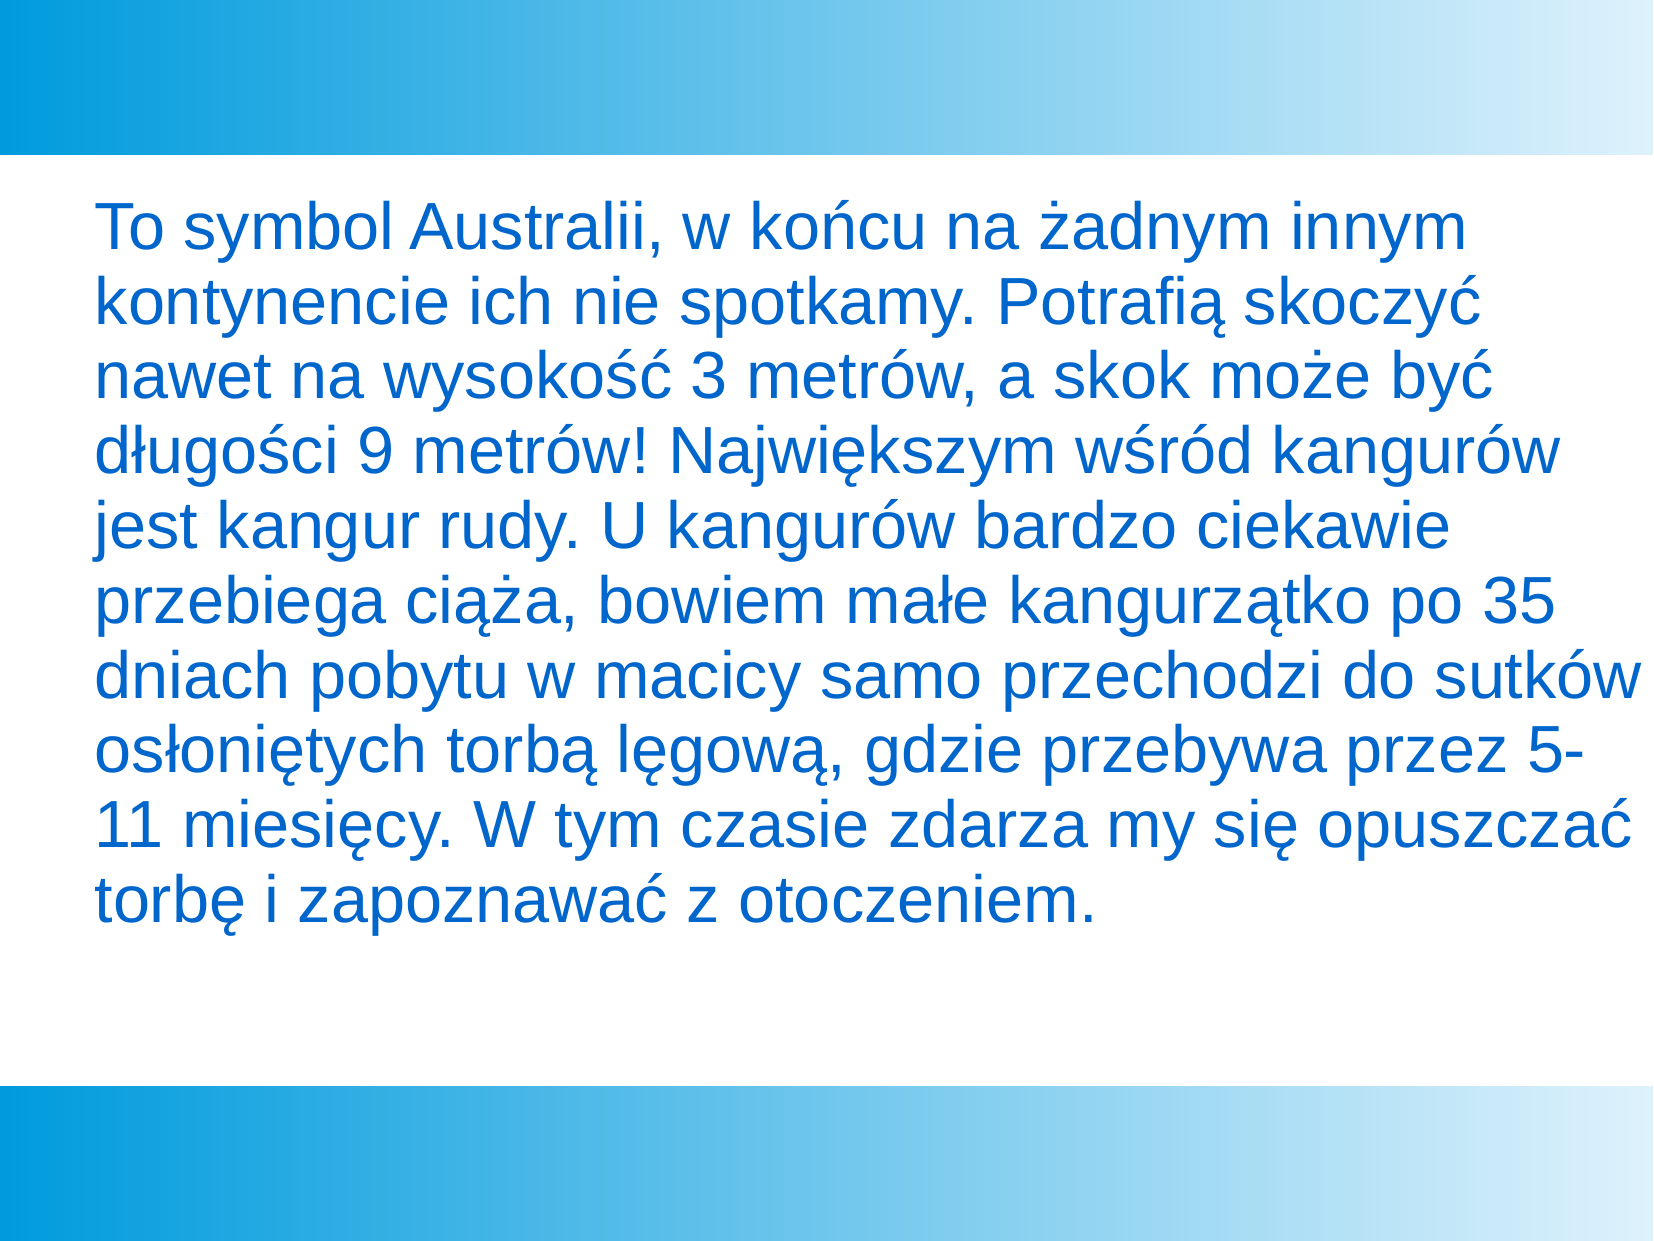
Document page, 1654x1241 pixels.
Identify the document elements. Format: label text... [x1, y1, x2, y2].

list To symbol Australii, w końcu na żadnym innym kontynencie ich nie spotkamy. Potrafią skoczyć nawet na wysokość 3 metrów, a skok może być długości 9 metrów! Największym wśród kangurów jest kangur rudy. U kangurów bardzo ciekawie przebiega ciąża, bowiem małe kangurzątko po 35 dniach pobytu w macicy samo przechodzi do sutków osłoniętych torbą lęgową, gdzie przebywa przez 5-11 miesięcy. W tym czasie zdarza my się opuszczać torbę i zapoznawać z otoczeniem. [23, 188, 1654, 1075]
